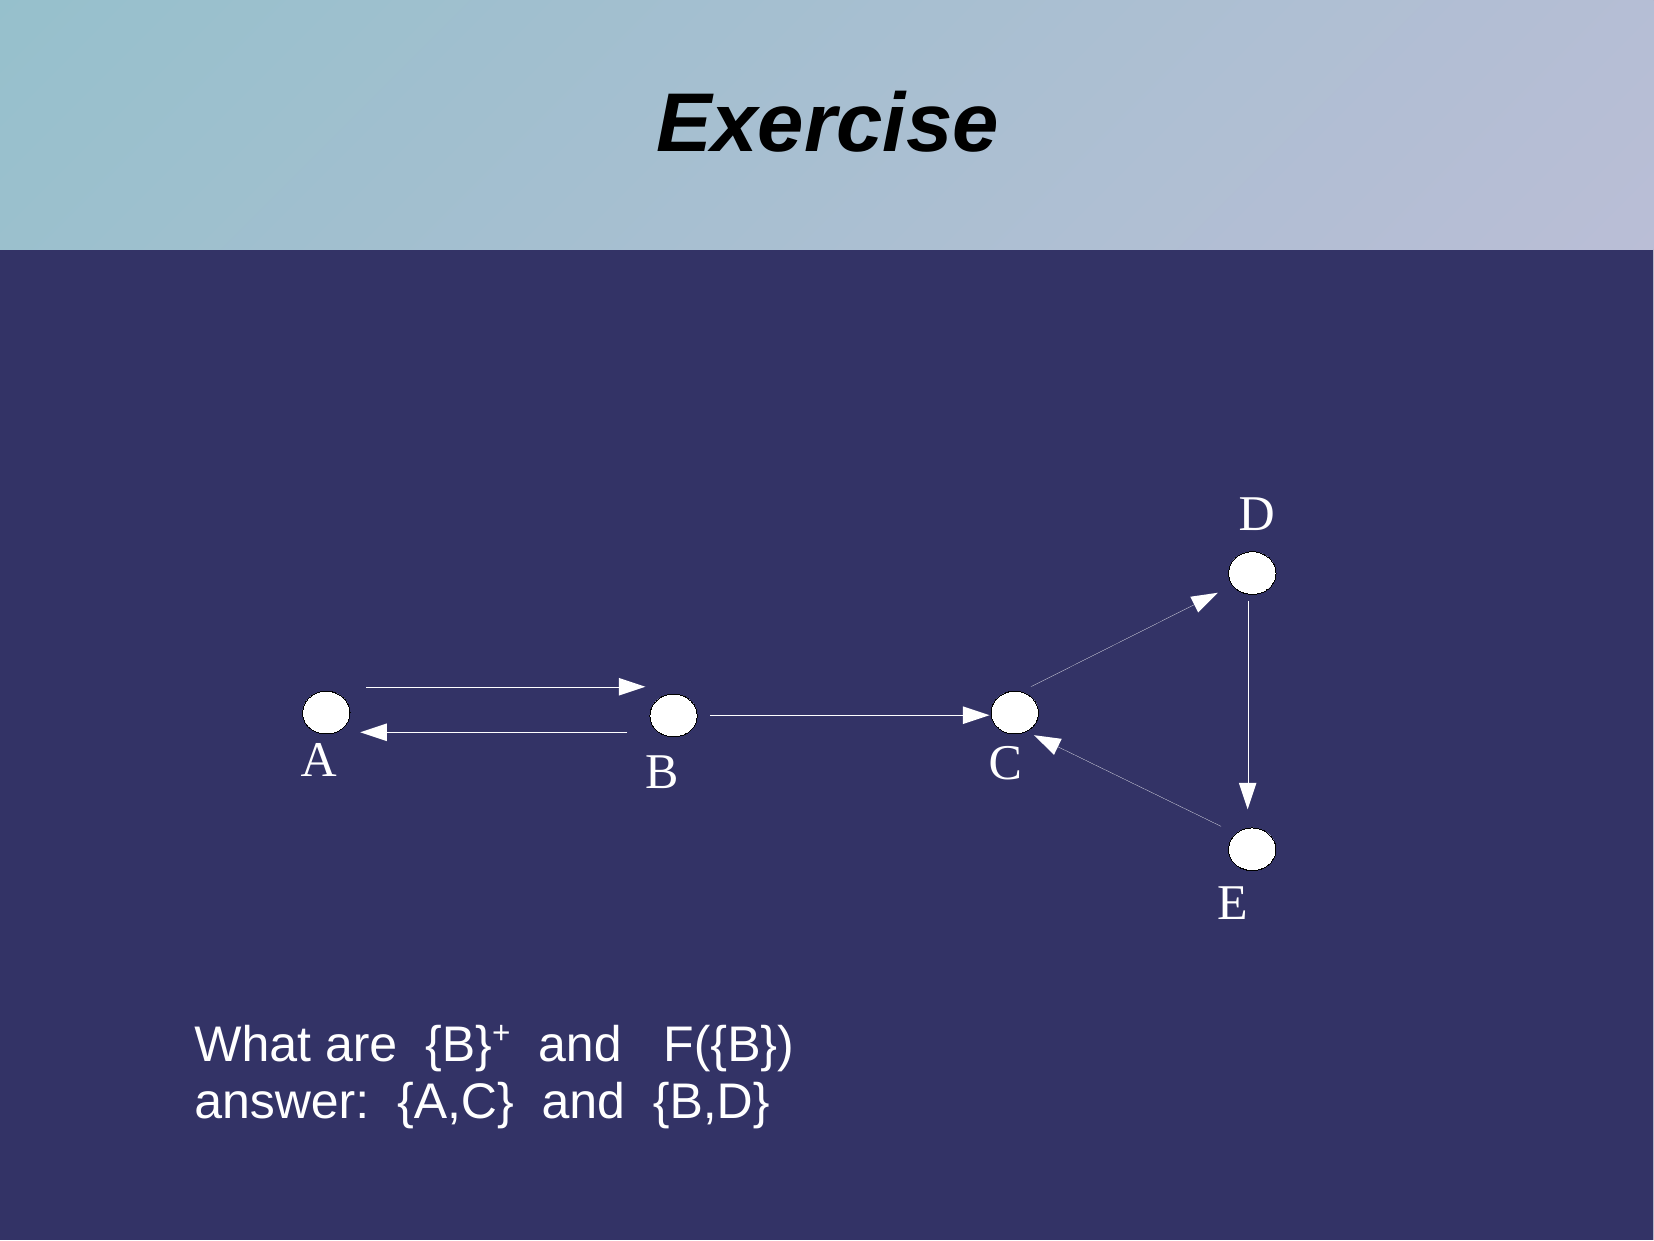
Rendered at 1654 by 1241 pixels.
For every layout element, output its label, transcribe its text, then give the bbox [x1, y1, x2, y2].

text_box [1228, 555, 1277, 595]
text_box [1228, 827, 1276, 871]
text_box D [1238, 485, 1299, 562]
text_box [649, 694, 698, 737]
text_box A [300, 732, 356, 851]
text_box C [988, 735, 1049, 853]
text_box B [644, 743, 701, 862]
text_box E [1217, 874, 1273, 993]
text_box [302, 691, 351, 732]
title Exercise [121, 19, 1534, 227]
text_box [991, 691, 1039, 734]
text_box What are {B}+ and F({B}) answer: {A,C} and {B,D} [194, 1012, 1497, 1170]
